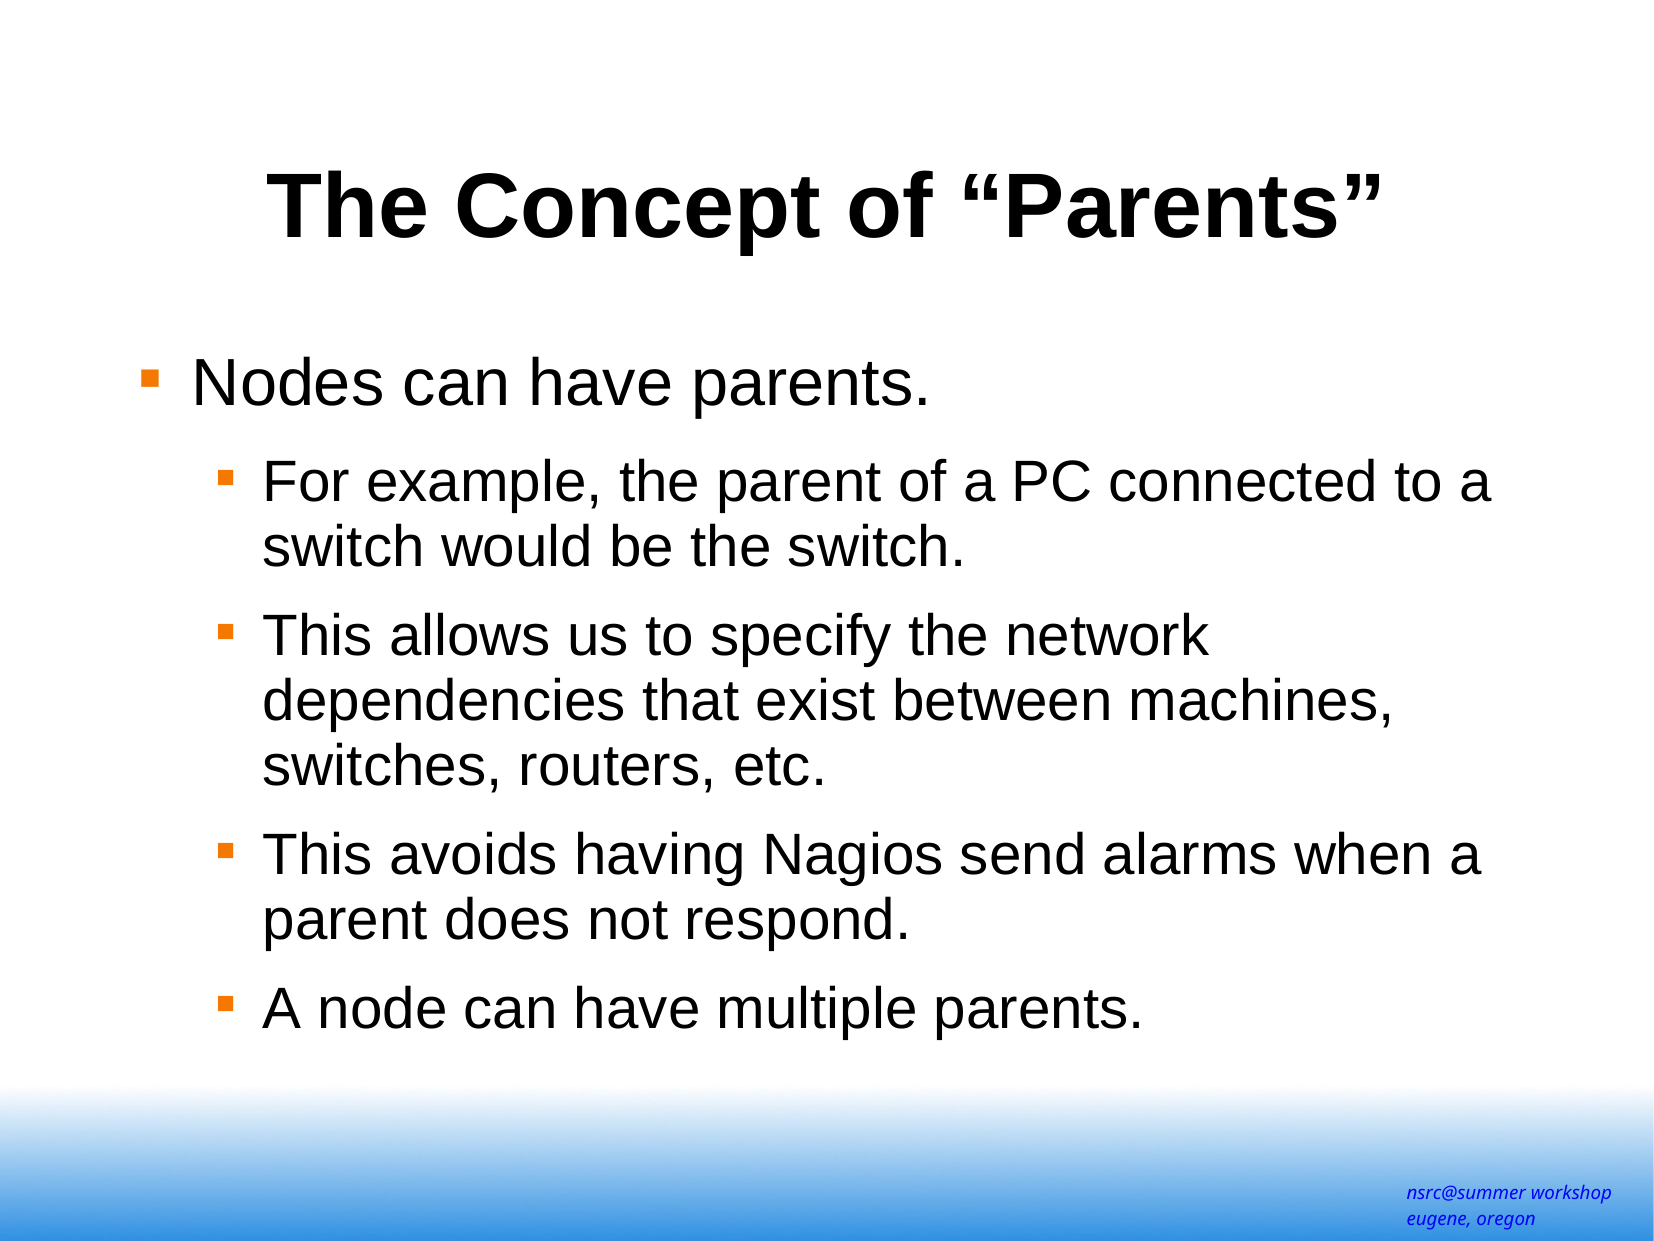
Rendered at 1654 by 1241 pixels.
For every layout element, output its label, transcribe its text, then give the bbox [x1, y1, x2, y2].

title The Concept of “Parents” [121, 102, 1534, 310]
picture [0, 1083, 1654, 1241]
list Nodes can have parents. For example, the parent of a PC connected to a switch would be the switch. This allows us to specify the network dependencies that exist between machines, switches, routers, etc. This avoids having Nagios send alarms when a parent does not respond. A node can have multiple parents. [121, 344, 1534, 1126]
